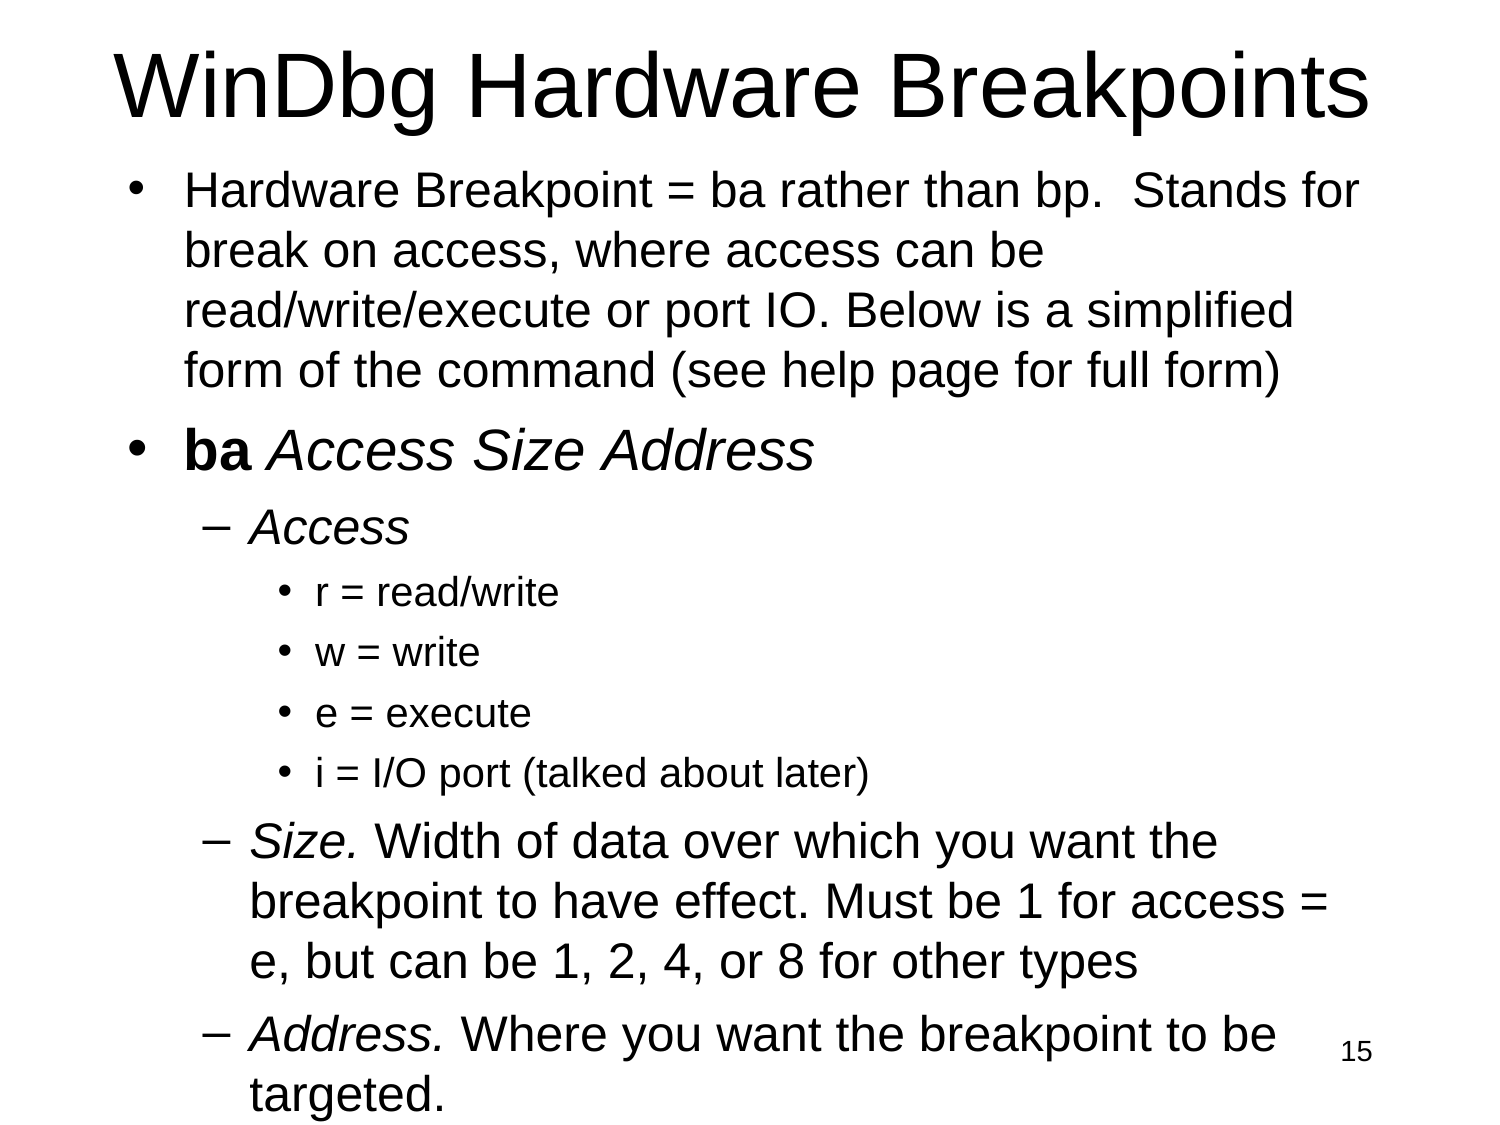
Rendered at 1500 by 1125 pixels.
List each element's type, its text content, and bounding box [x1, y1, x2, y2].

list Hardware Breakpoint = ba rather than bp. Stands for break on access, where access can be read/write/execute or port IO. Below is a simplified form of the command (see help page for full form) ba Access Size Address Access r = read/write w = write e = execute i = I/O port (talked about later) Size. Width of data over which you want the breakpoint to have effect. Must be 1 for access = e, but can be 1, 2, 4, or 8 for other types Address. Where you want the breakpoint to be targeted. [112, 149, 1388, 1125]
text_box <number> [1074, 1025, 1388, 1101]
title WinDbg Hardware Breakpoints [37, 0, 1450, 175]
